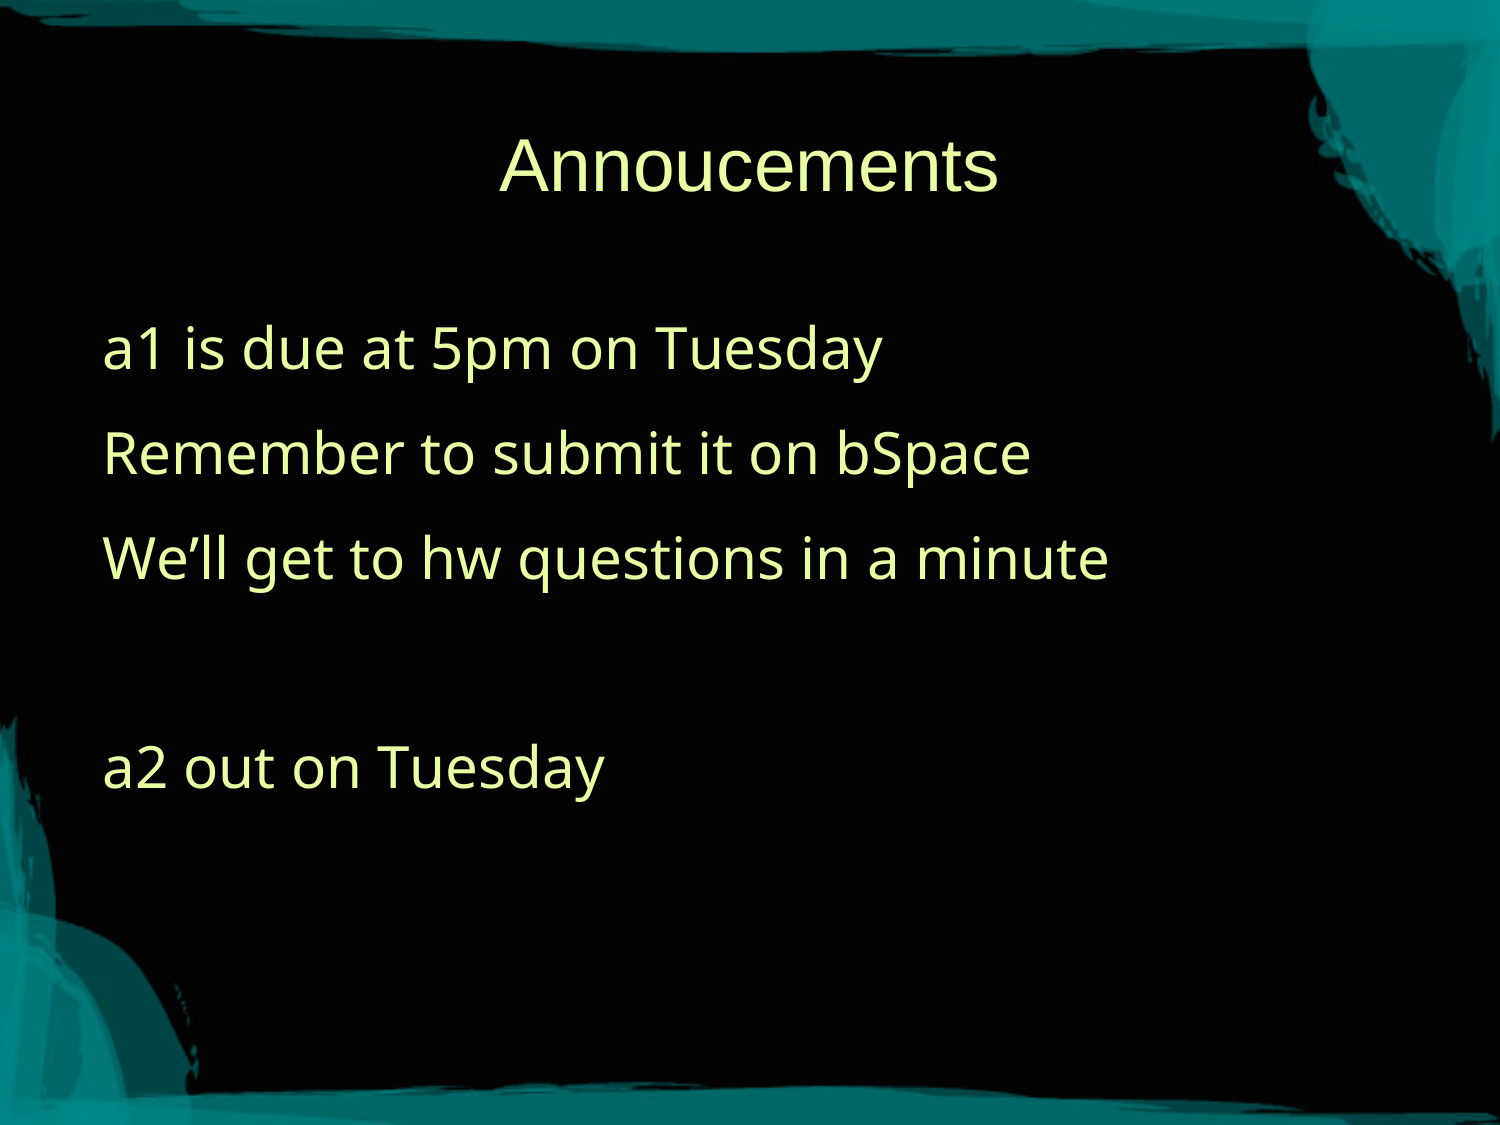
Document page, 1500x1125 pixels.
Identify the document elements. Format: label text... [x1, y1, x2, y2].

picture [0, 0, 1500, 1125]
list a1 is due at 5pm on Tuesday Remember to submit it on bSpace We’ll get to hw questions in a minute a2 out on Tuesday [87, 299, 1413, 1026]
title Annoucements [87, 69, 1413, 263]
